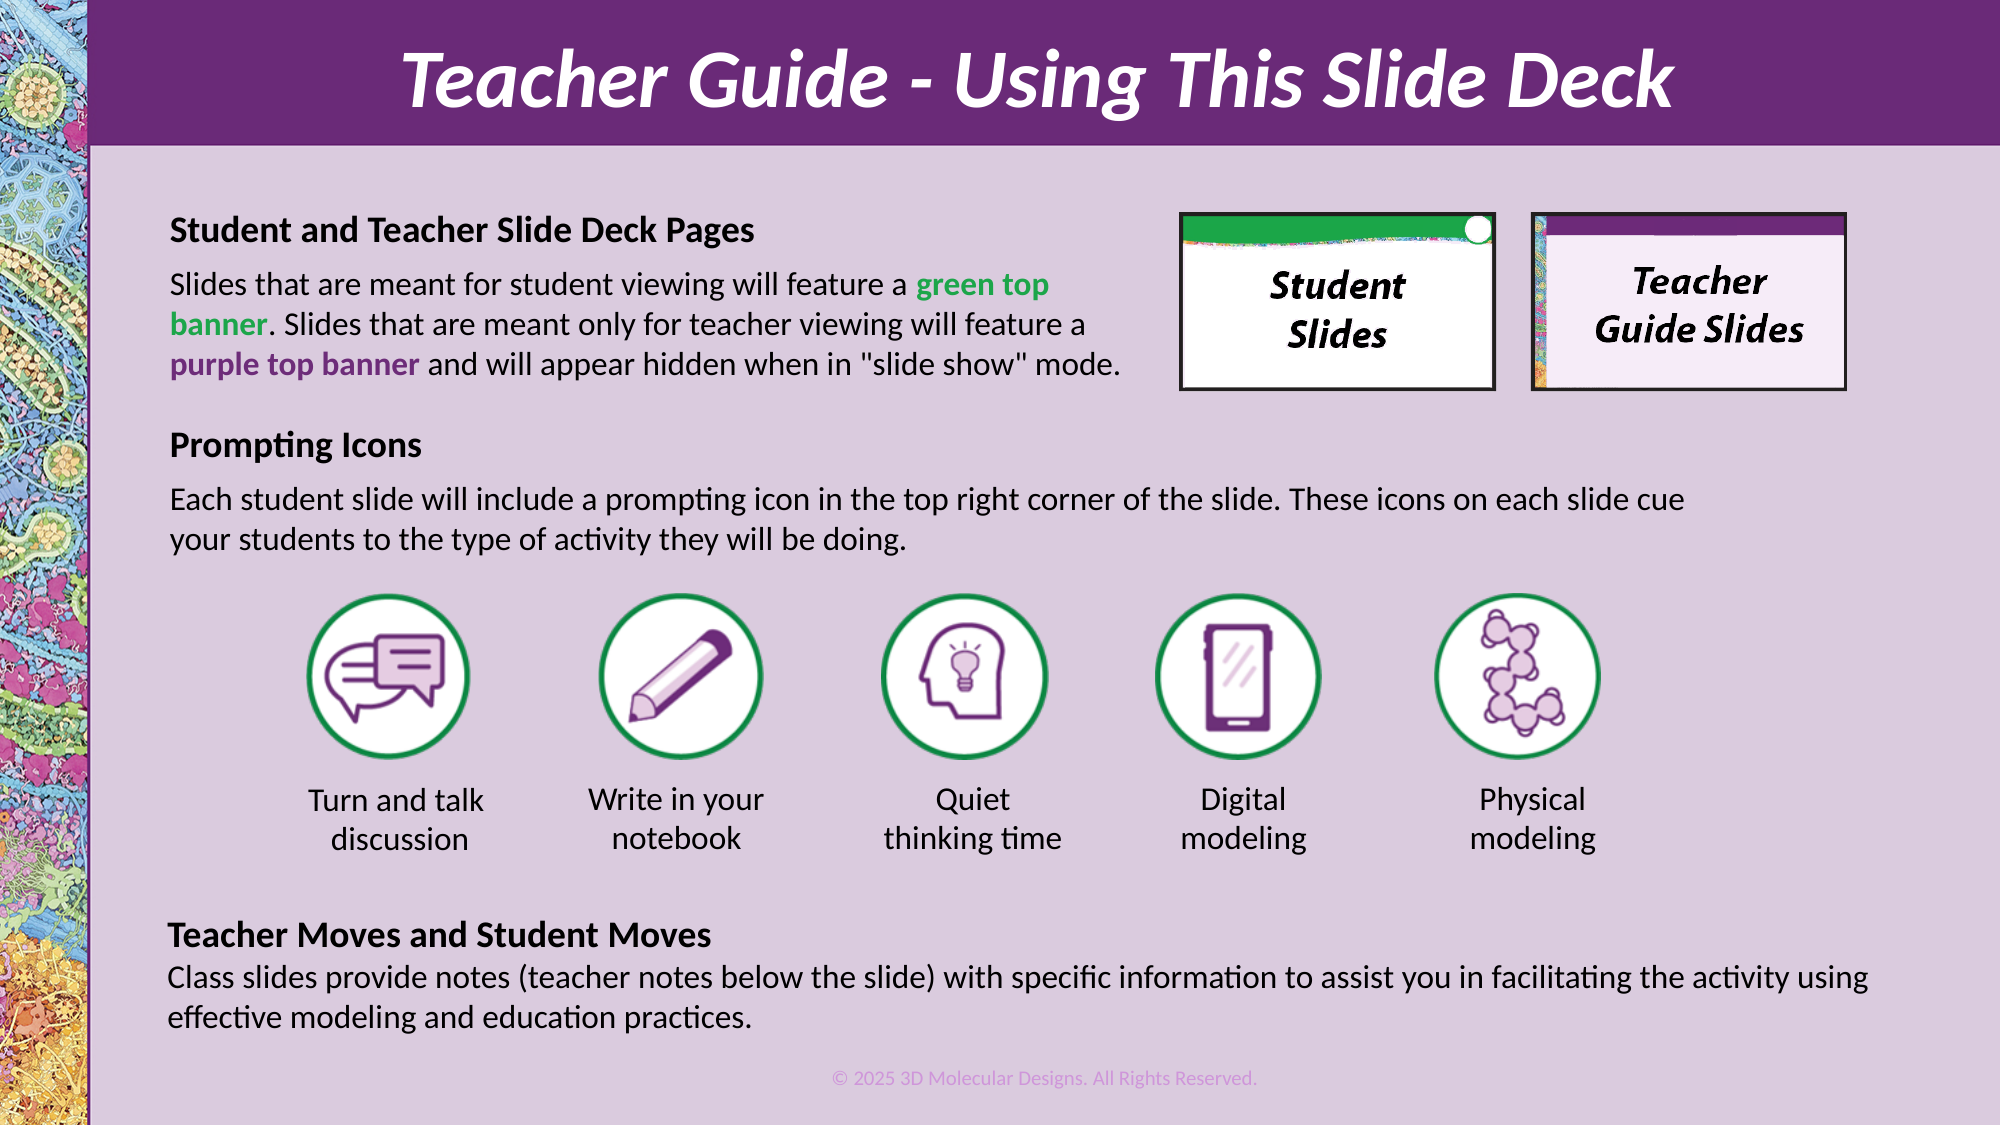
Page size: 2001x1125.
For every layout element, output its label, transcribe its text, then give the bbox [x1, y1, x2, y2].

text_box Teacher Guide - Using This Slide Deck [110, 16, 1966, 133]
